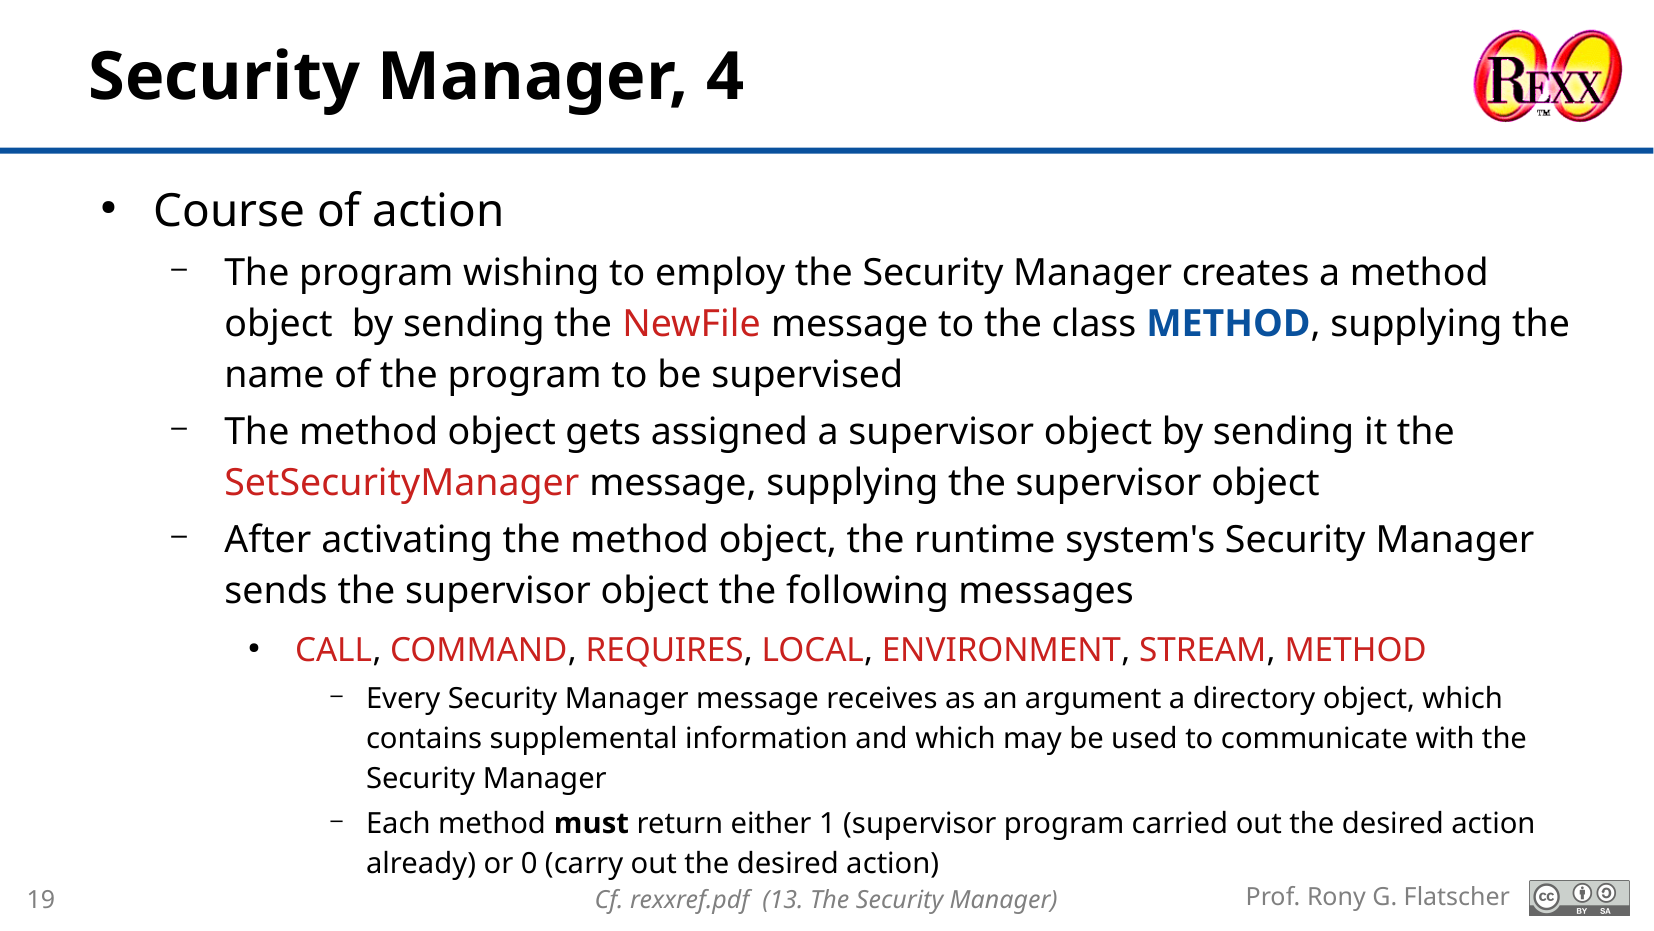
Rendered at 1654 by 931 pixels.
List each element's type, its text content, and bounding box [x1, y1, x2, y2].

title Security Manager, 4 [29, 0, 1654, 148]
list Course of action The program wishing to employ the Security Manager creates a method object by sending the NewFile message to the class METHOD, supplying the name of the program to be supervised The method object gets assigned a supervisor object by sending it the SetSecurityManager message, supplying the supervisor object After activating the method object, the runtime system's Security Manager sends the supervisor object the following messages CALL, COMMAND, REQUIRES, LOCAL, ENVIRONMENT, STREAM, METHOD Every Security Manager message receives as an argument a directory object, which contains supplemental information and which may be used to communicate with the Security Manager Each method must return either 1 (supervisor program carried out the desired action already) or 0 (carry out the desired action) [82, 177, 1571, 857]
text_box Cf. rexxref.pdf (13. The Security Manager) [0, 874, 1654, 922]
